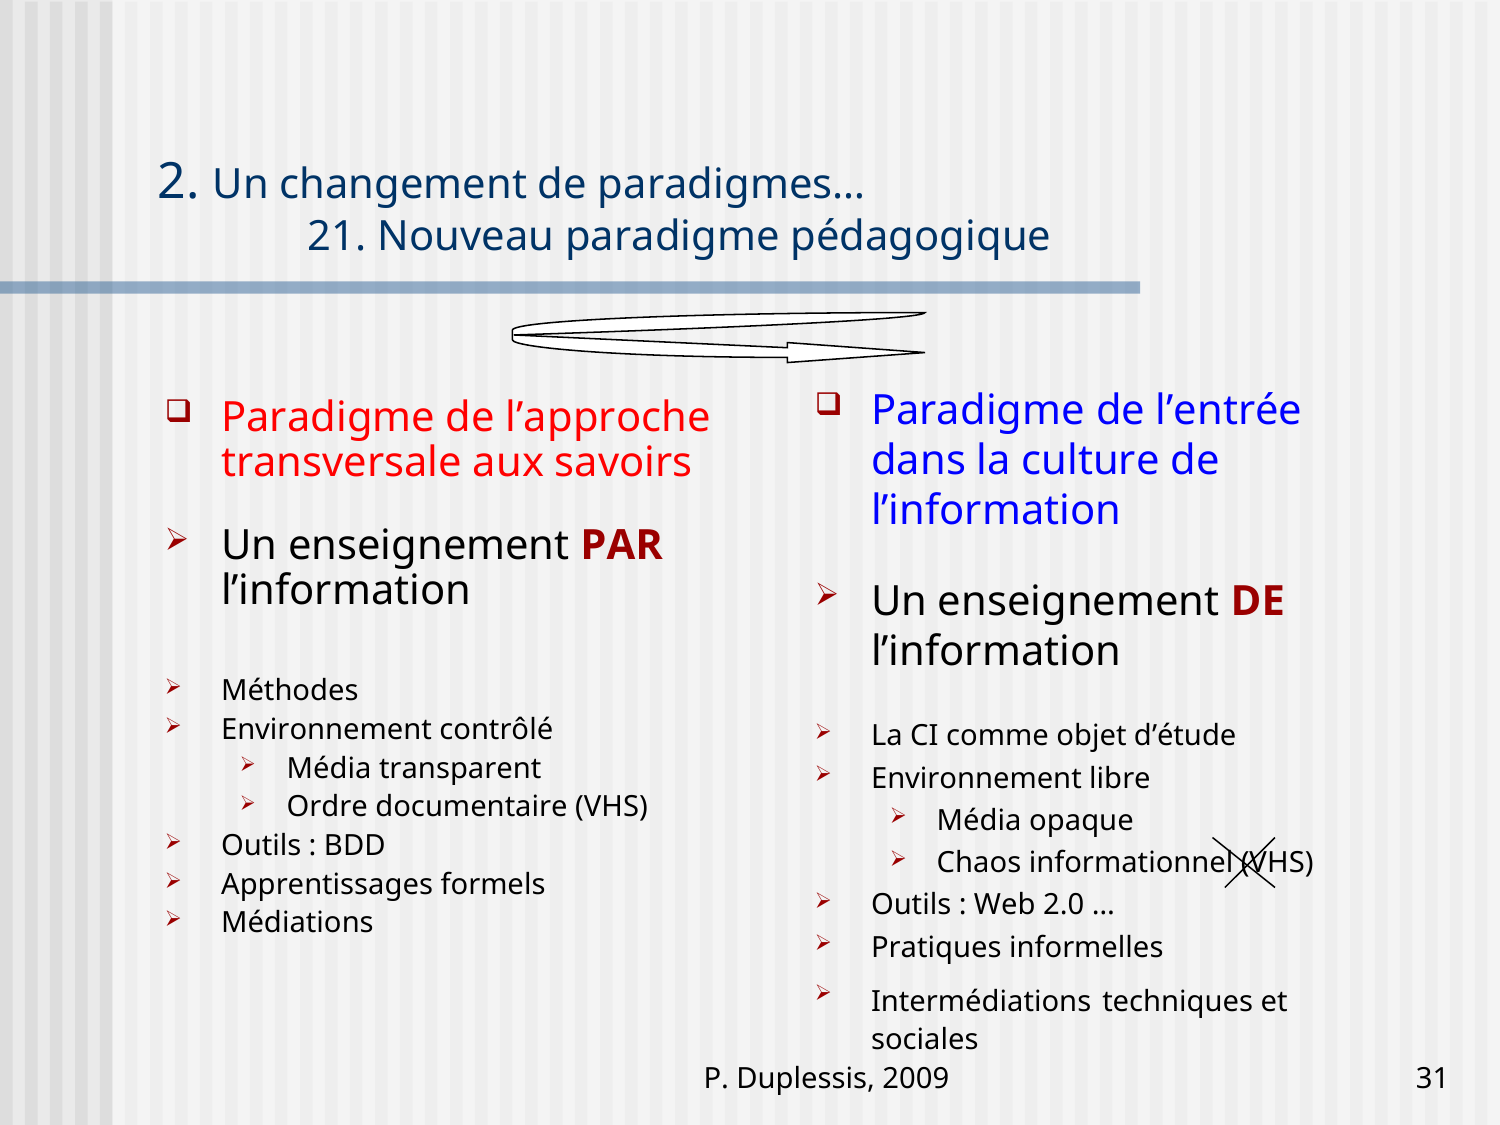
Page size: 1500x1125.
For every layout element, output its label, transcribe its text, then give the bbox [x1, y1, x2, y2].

text_box Paradigme de l’entrée dans la culture de l’information Un enseignement DE l’information La CI comme objet d’étude Environnement libre Média opaque Chaos informationnel (VHS) Outils : Web 2.0 … Pratiques informelles Intermédiations techniques et sociales [800, 375, 1401, 976]
list Paradigme de l’approche transversale aux savoirs Un enseignement PAR l’information Méthodes Environnement contrôlé Média transparent Ordre documentaire (VHS) Outils : BDD Apprentissages formels Médiations [150, 387, 751, 1013]
title 2. Un changement de paradigmes… 21. Nouveau paradigme pédagogique [142, 140, 1482, 267]
text_box [512, 312, 925, 363]
